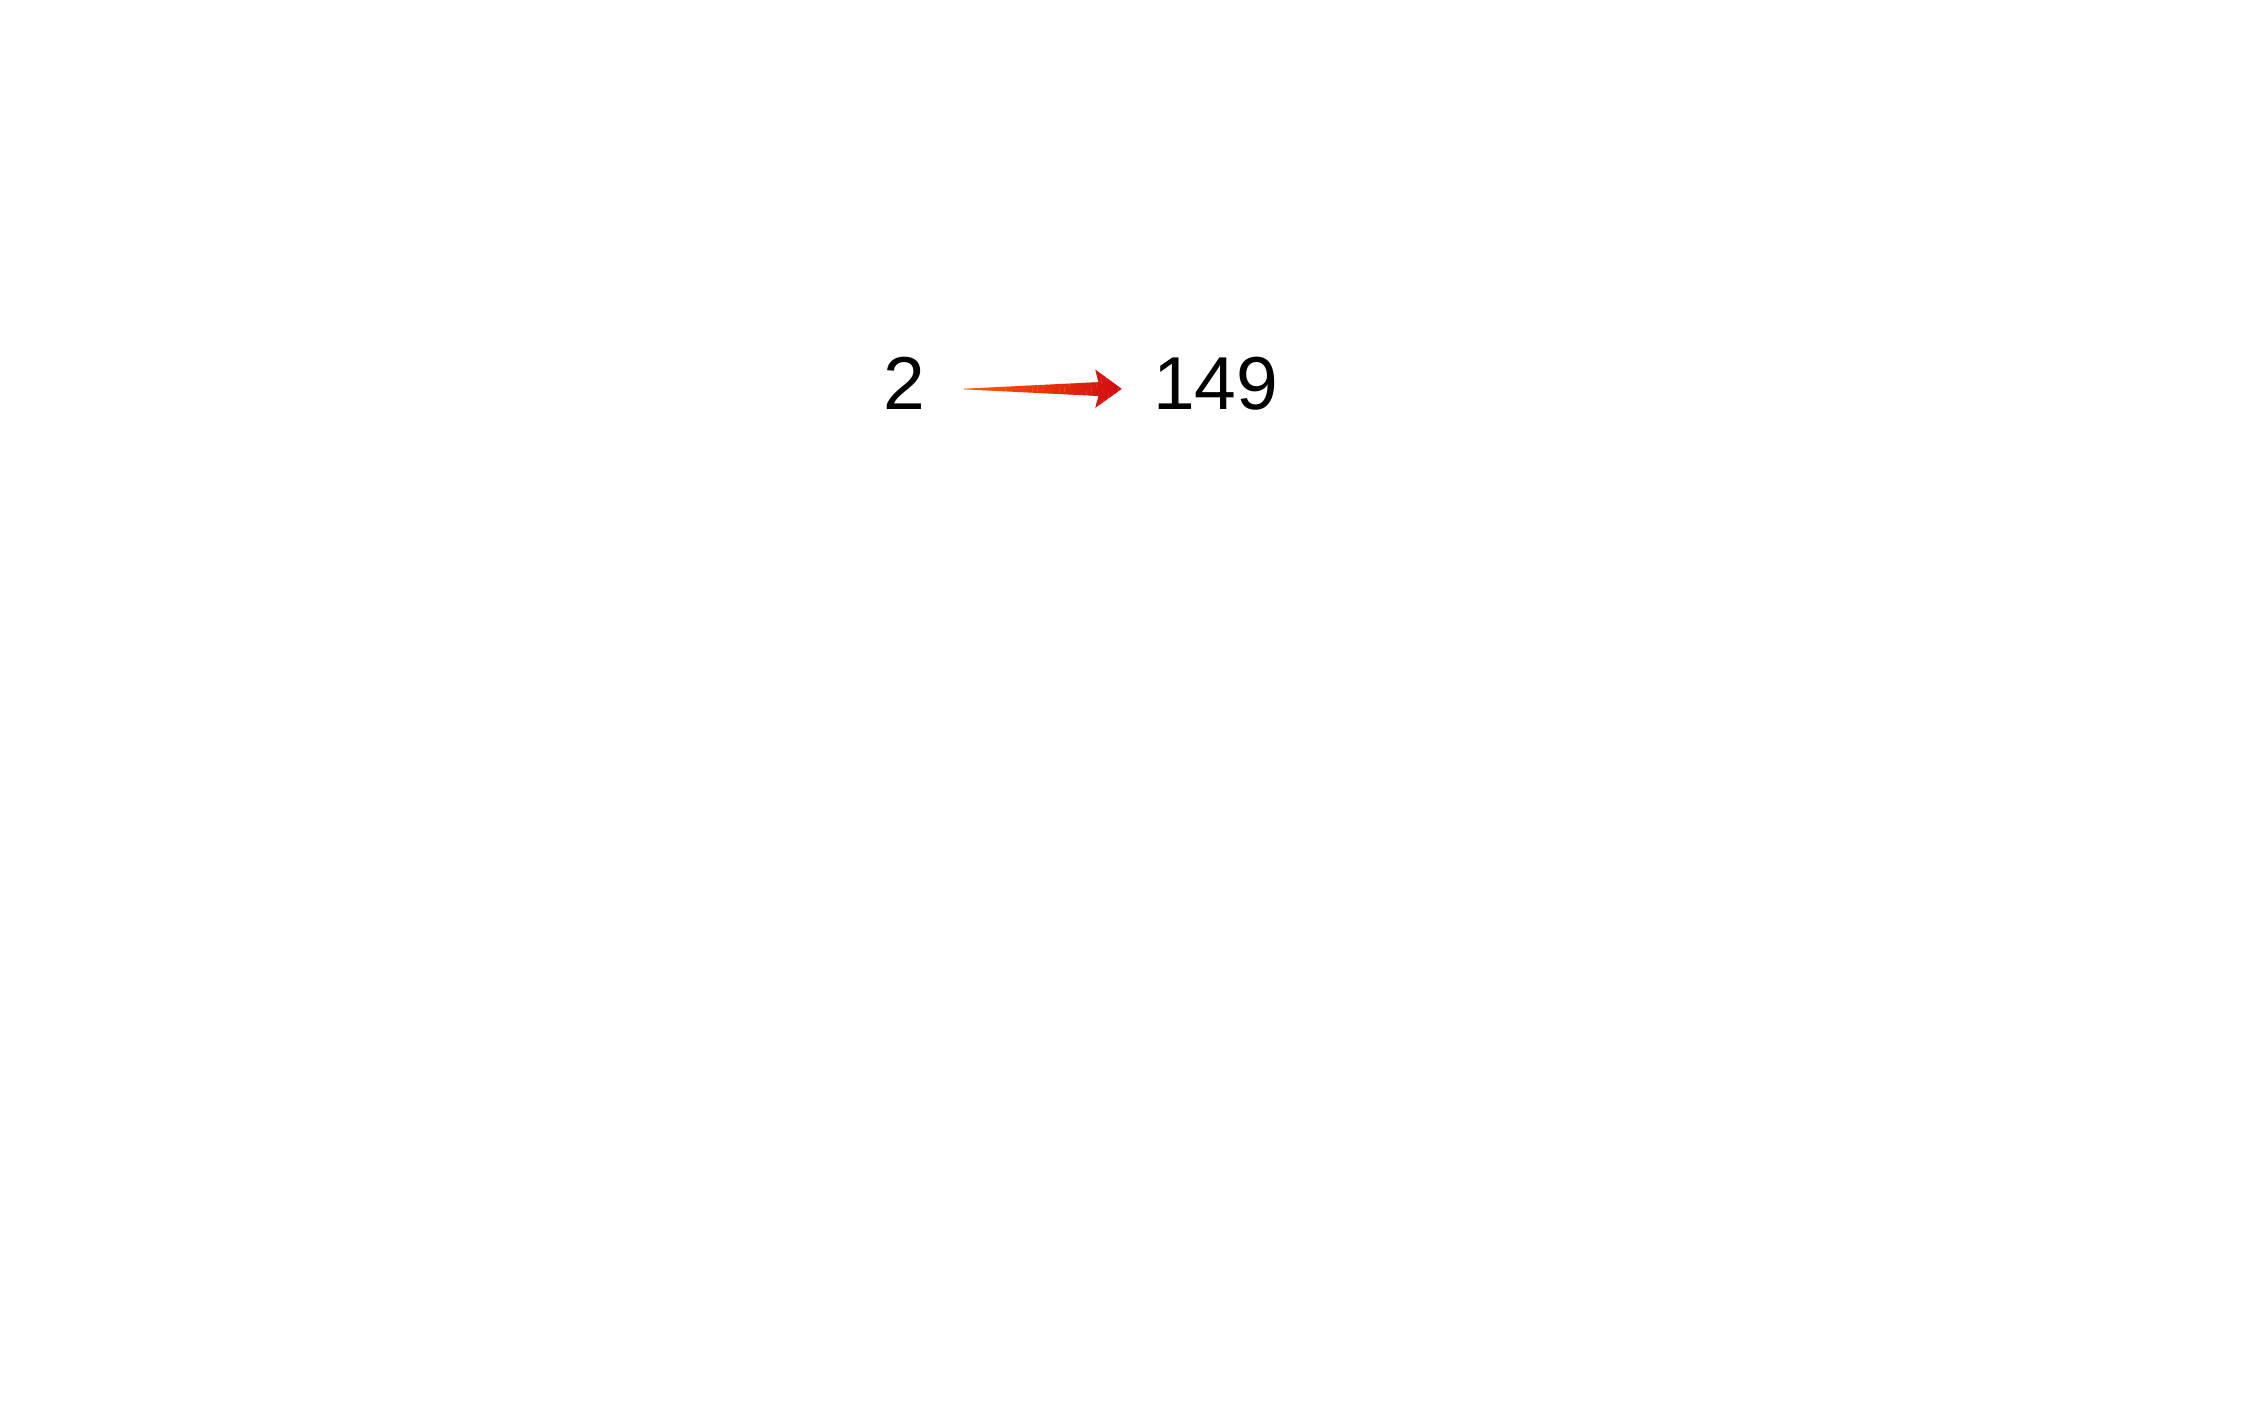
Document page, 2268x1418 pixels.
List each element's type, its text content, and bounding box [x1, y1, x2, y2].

picture [960, 366, 1125, 411]
text_box 2 149 [699, 333, 1463, 984]
